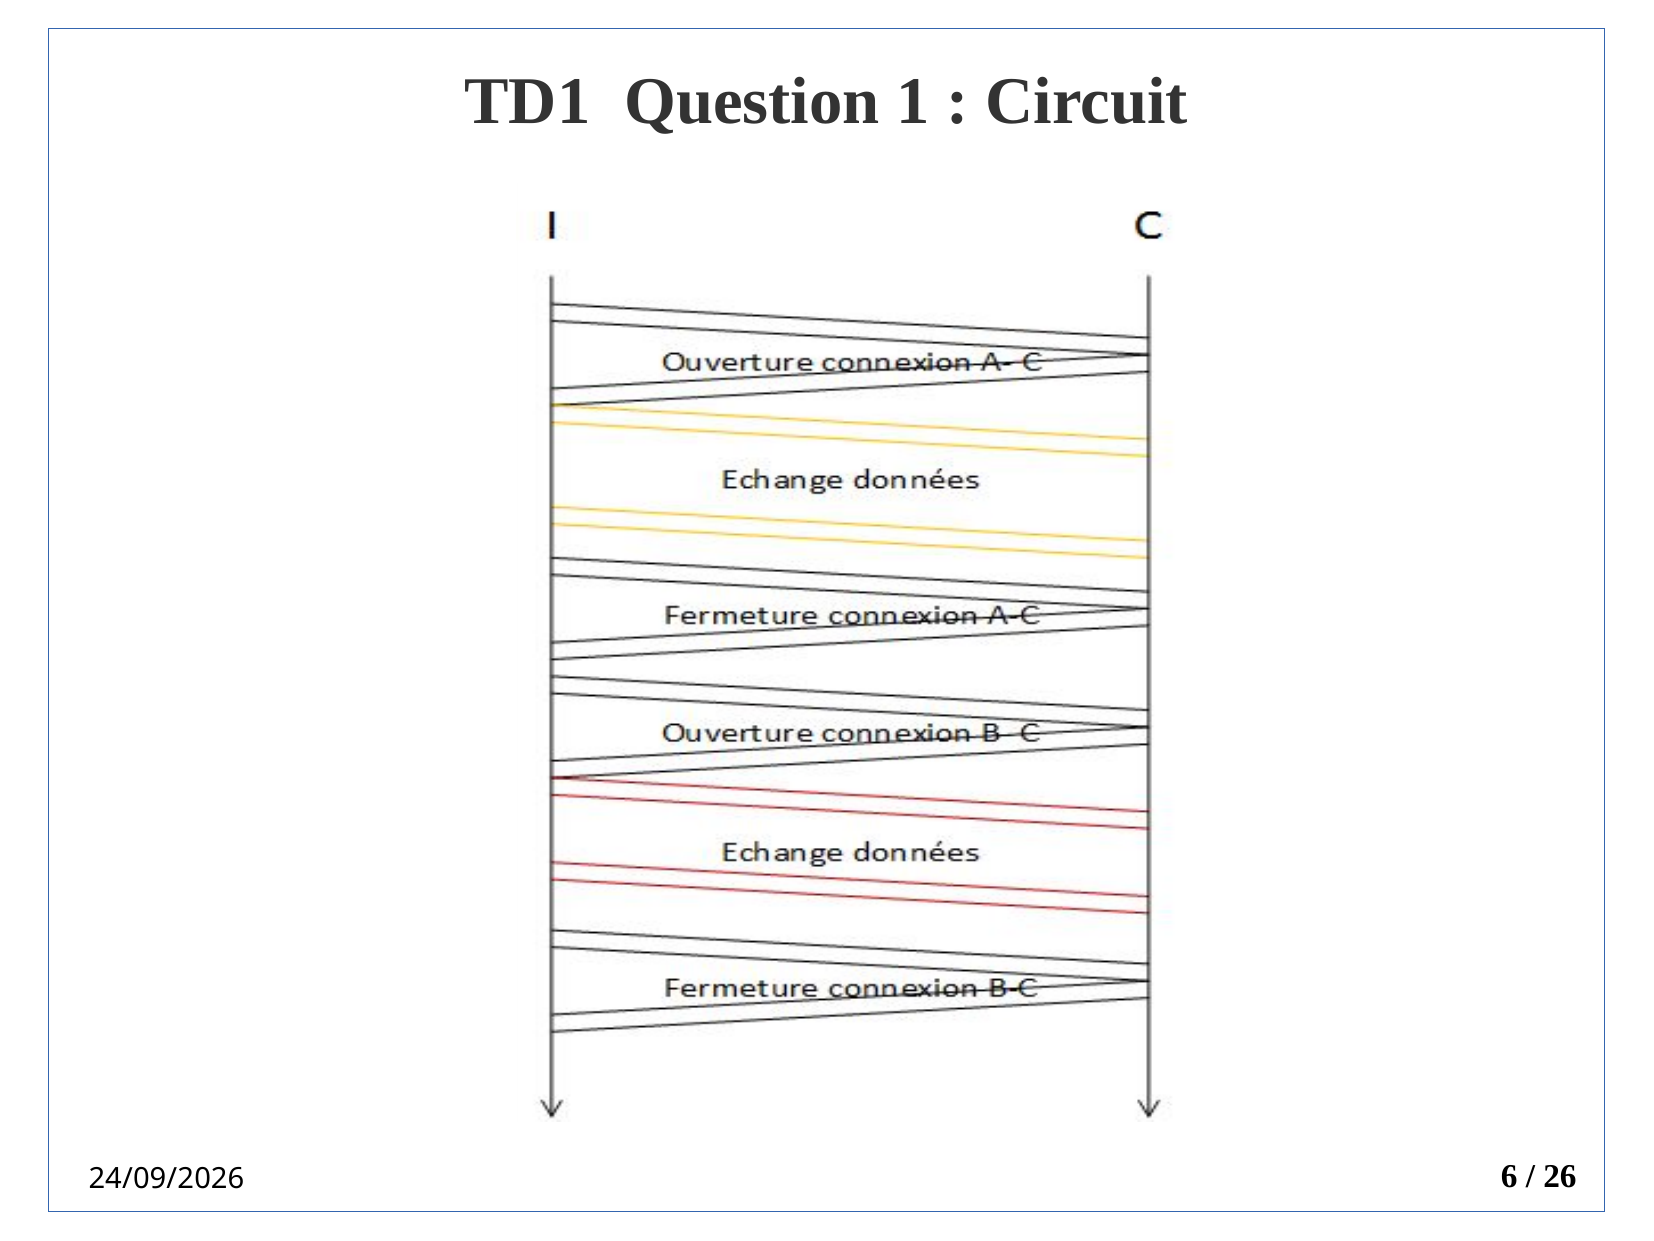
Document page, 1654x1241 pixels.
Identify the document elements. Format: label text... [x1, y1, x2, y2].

title TD1 Question 1 : Circuit [88, 61, 1565, 142]
picture [516, 183, 1193, 1123]
